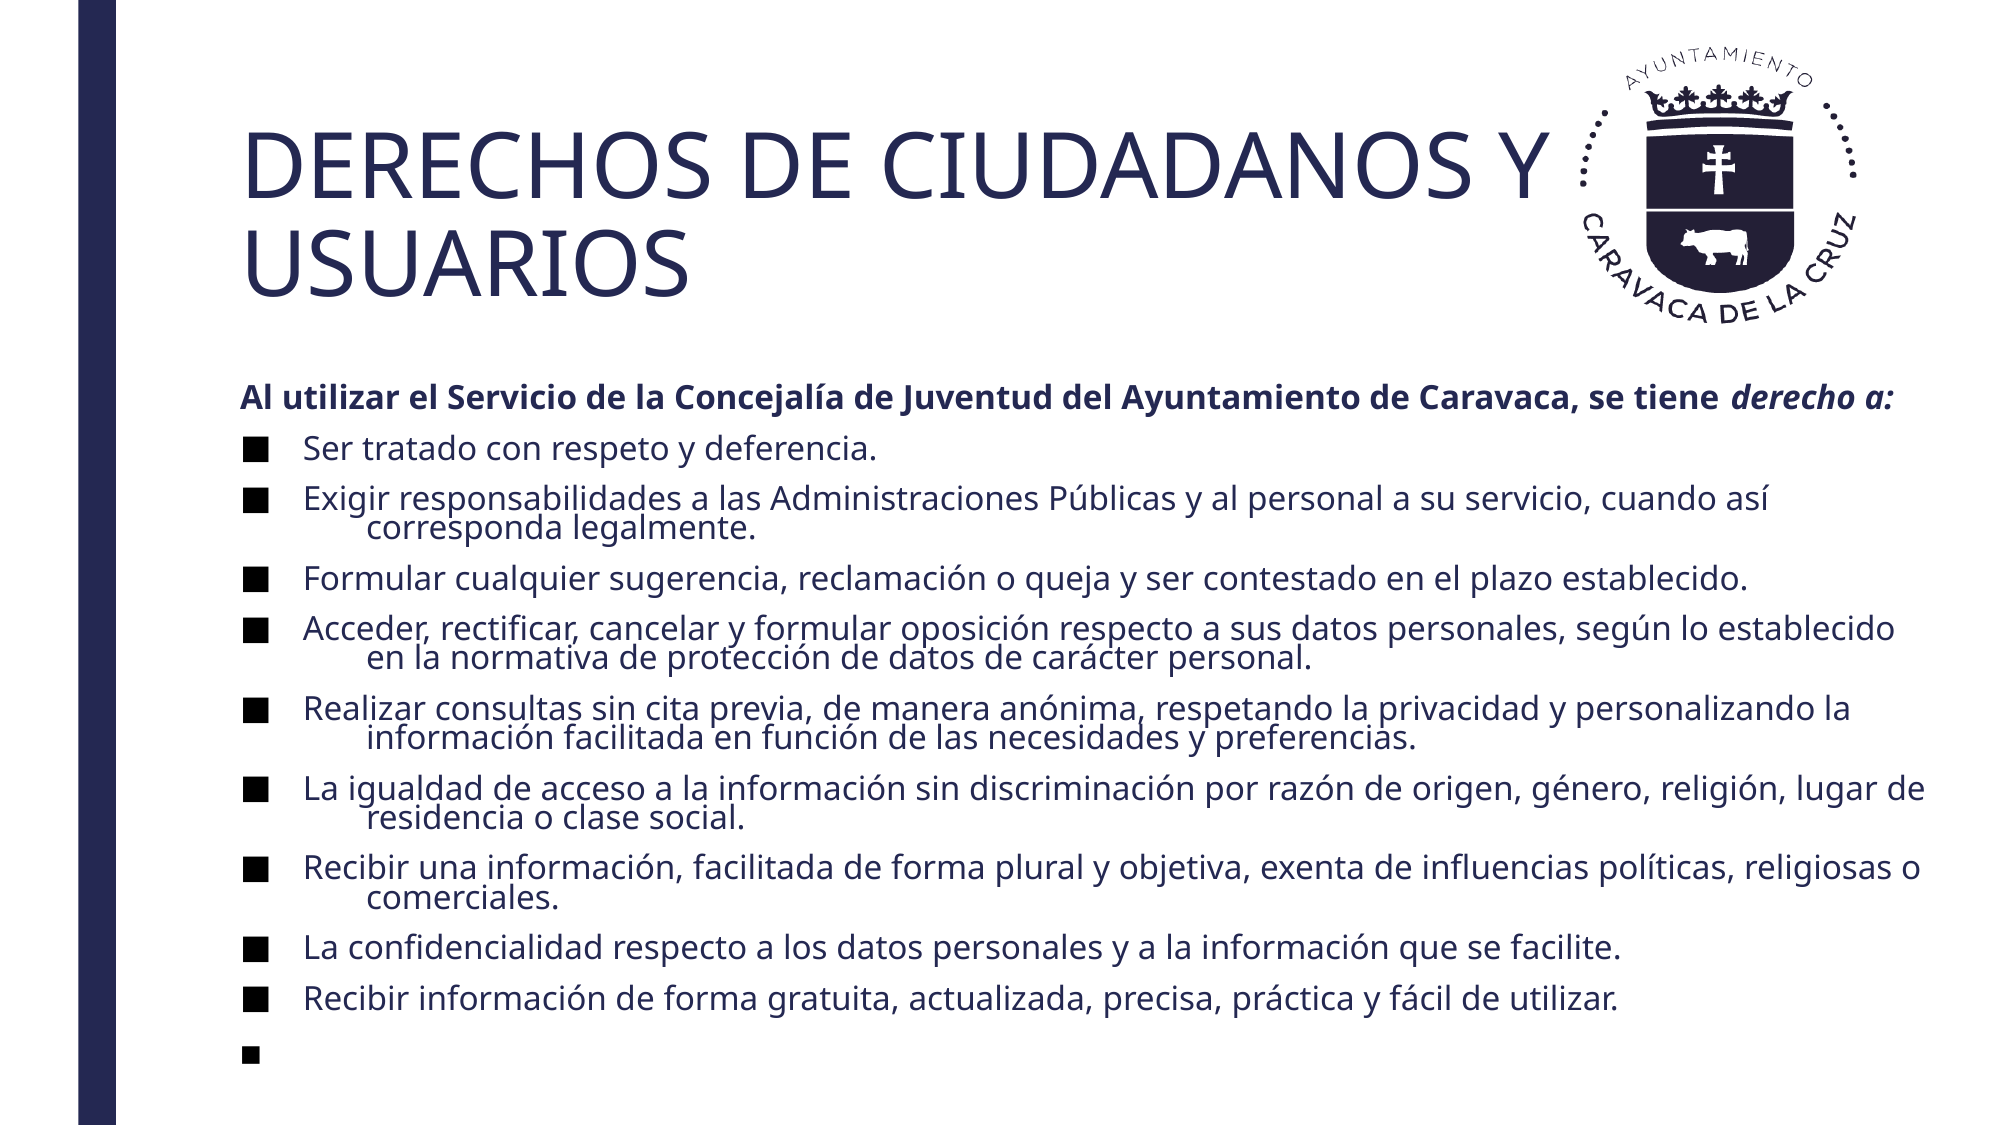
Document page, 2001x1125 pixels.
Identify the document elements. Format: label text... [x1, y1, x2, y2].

picture [1573, 44, 1864, 331]
list Al utilizar el Servicio de la Concejalía de Juventud del Ayuntamiento de Caravaca, se tiene derecho a: Ser tratado con respeto y deferencia. Exigir responsabilidades a las Administraciones Públicas y al personal a su servicio, cuando así corresponda legalmente. Formular cualquier sugerencia, reclamación o queja y ser contestado en el plazo establecido. Acceder, rectificar, cancelar y formular oposición respecto a sus datos personales, según lo establecido en la normativa de protección de datos de carácter personal. Realizar consultas sin cita previa, de manera anónima, respetando la privacidad y personalizando la información facilitada en función de las necesidades y preferencias. La igualdad de acceso a la información sin discriminación por razón de origen, género, religión, lugar de residencia o clase social. Recibir una información, facilitada de forma plural y objetiva, exenta de influencias políticas, religiosas o comerciales. La confidencialidad respecto a los datos personales y a la información que se facilite. Recibir información de forma gratuita, actualizada, precisa, práctica y fácil de utilizar. [225, 330, 1951, 1081]
title DERECHOS DE CIUDADANOS Y USUARIOS [225, 112, 1573, 330]
